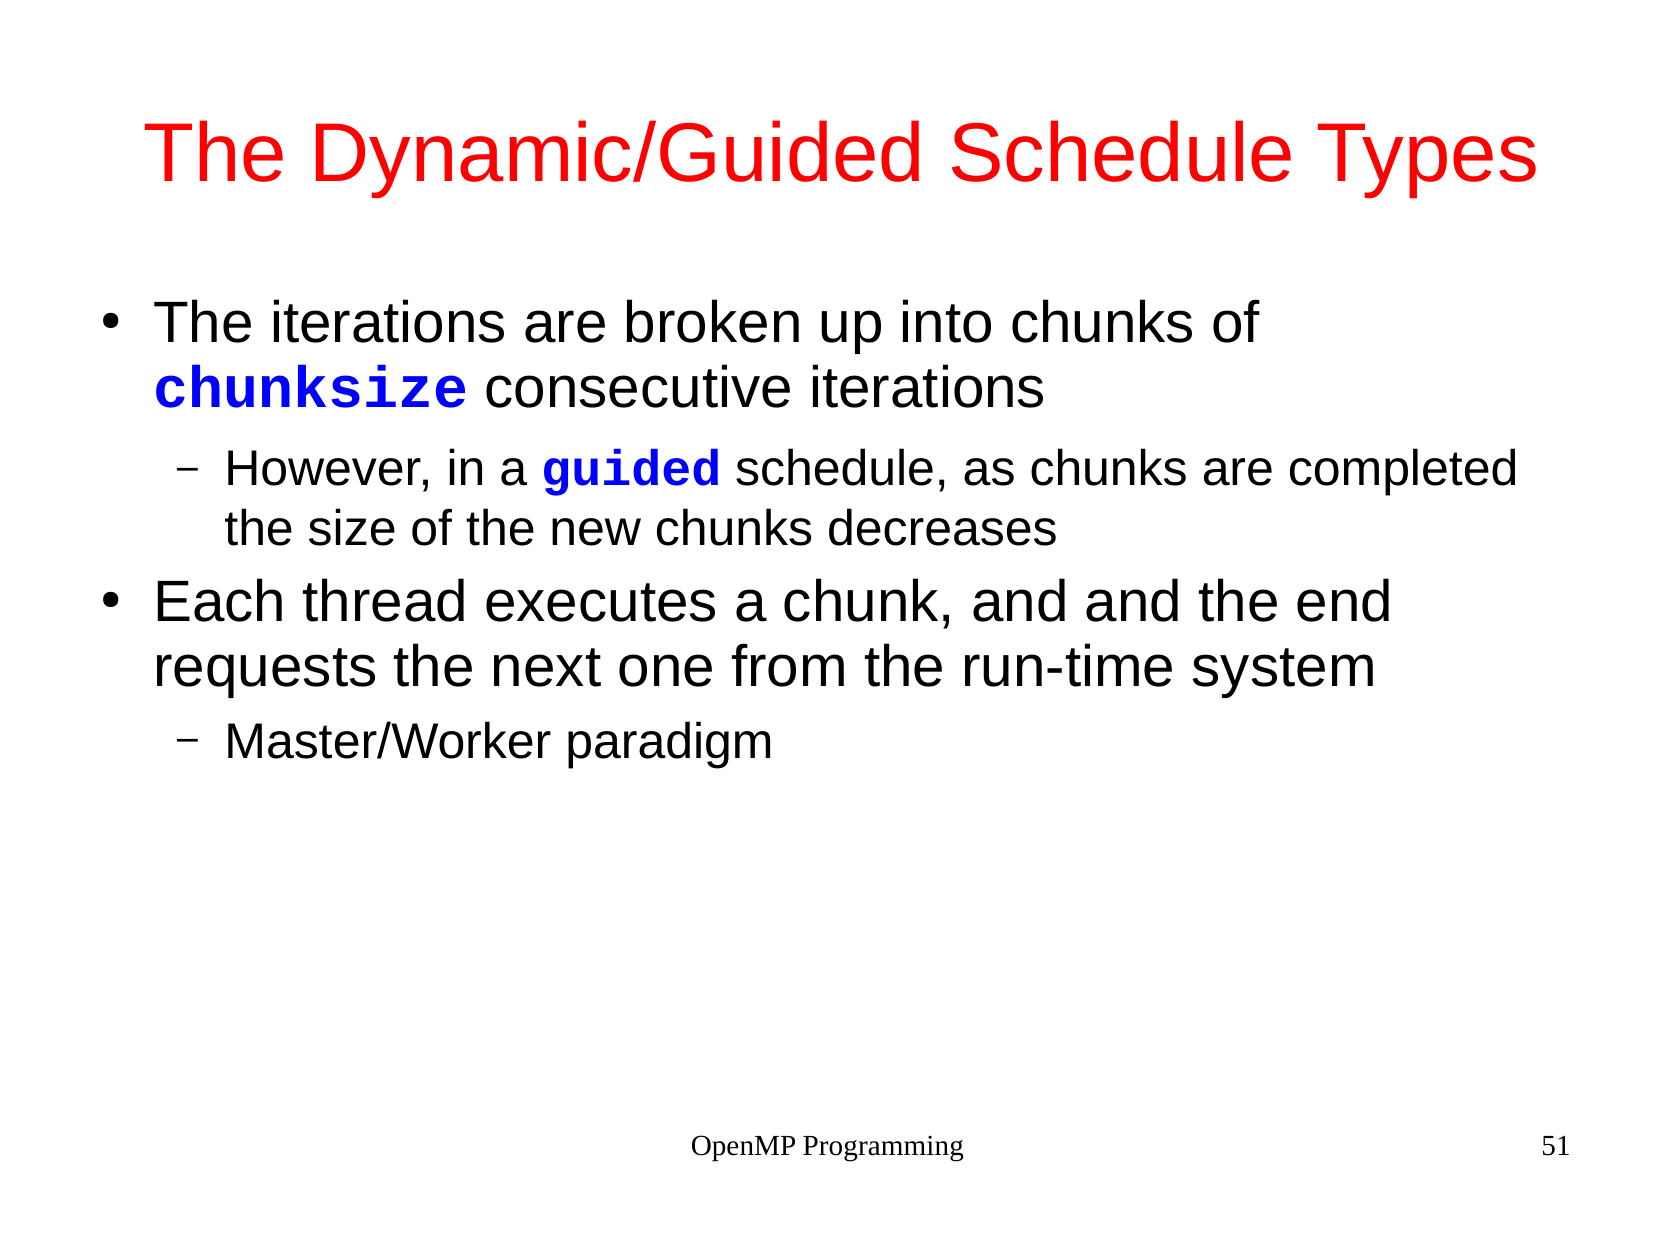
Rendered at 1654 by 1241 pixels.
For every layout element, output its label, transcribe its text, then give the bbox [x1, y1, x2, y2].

title The Dynamic/Guided Schedule Types [82, 49, 1571, 257]
list The iterations are broken up into chunks of chunksize consecutive iterations However, in a guided schedule, as chunks are completed the size of the new chunks decreases Each thread executes a chunk, and and the end requests the next one from the run-time system Master/Worker paradigm [82, 290, 1571, 1109]
